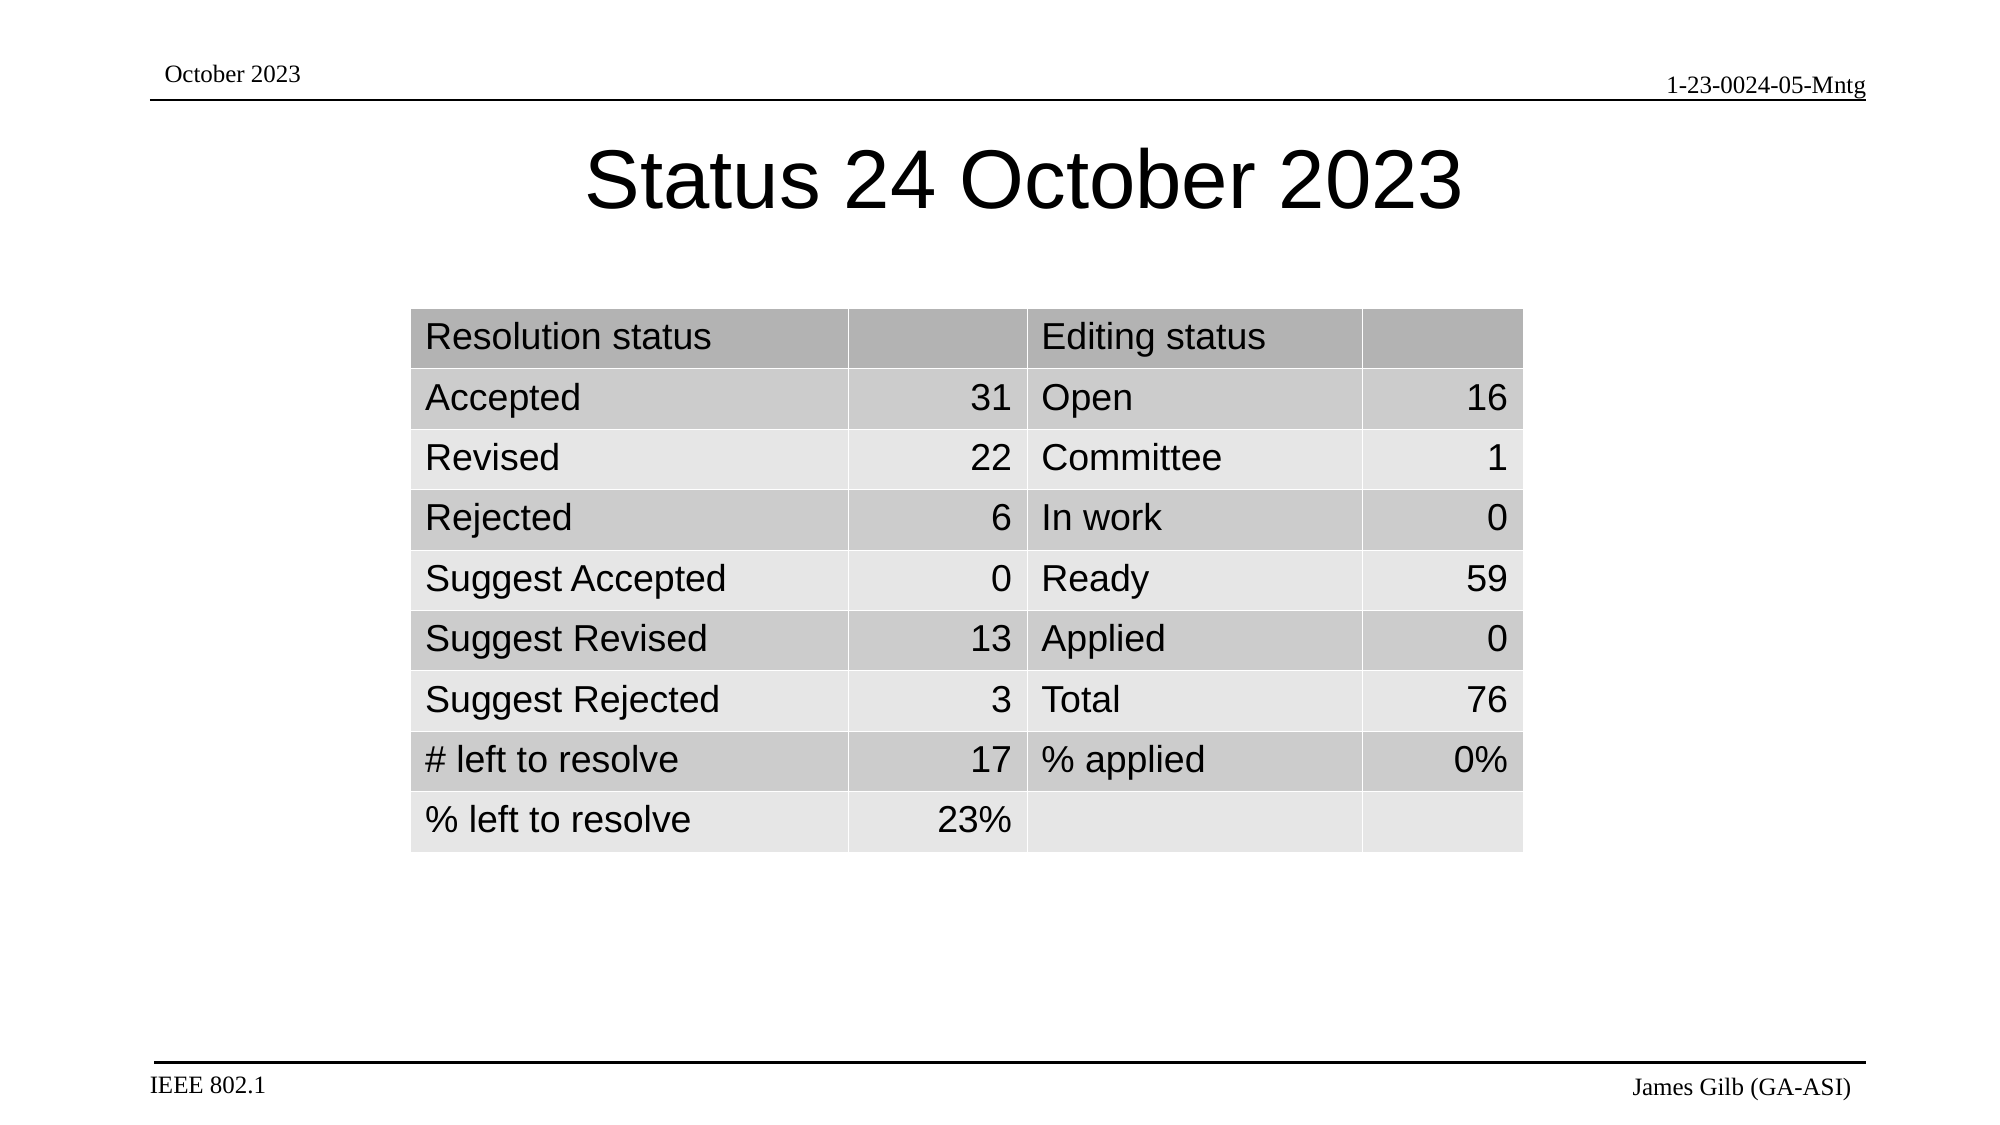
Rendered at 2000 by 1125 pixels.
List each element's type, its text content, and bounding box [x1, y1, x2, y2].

table_cell Rejected [411, 490, 848, 550]
table_cell 31 [849, 369, 1027, 429]
table_cell 16 [1363, 369, 1523, 429]
table_cell # left to resolve [411, 732, 848, 791]
table_cell % left to resolve [411, 792, 848, 852]
table_cell Total [1028, 671, 1362, 731]
table_cell 13 [849, 611, 1027, 670]
title Status 24 October 2023 [149, 112, 1900, 238]
table_cell Suggest Rejected [411, 671, 848, 731]
table_cell 0 [1363, 611, 1523, 670]
table_cell 1 [1363, 430, 1523, 489]
table_cell Accepted [411, 369, 848, 429]
table_cell Suggest Revised [411, 611, 848, 670]
table_cell 0 [849, 551, 1027, 610]
table_cell 0% [1363, 732, 1523, 791]
table_cell Suggest Accepted [411, 551, 848, 610]
table_header [849, 309, 1027, 368]
table_cell Ready [1028, 551, 1362, 610]
table_cell [1363, 792, 1523, 852]
table_cell [1028, 792, 1362, 852]
table_header Resolution status [411, 309, 848, 368]
table_cell 0 [1363, 490, 1523, 550]
table_cell 23% [849, 792, 1027, 852]
table_cell % applied [1028, 732, 1362, 791]
table_cell Committee [1028, 430, 1362, 489]
table_cell 6 [849, 490, 1027, 550]
table_cell 22 [849, 430, 1027, 489]
table_cell 3 [849, 671, 1027, 731]
table_cell Revised [411, 430, 848, 489]
table_cell In work [1028, 490, 1362, 550]
table_header Editing status [1028, 309, 1362, 368]
table_cell 59 [1363, 551, 1523, 610]
table_header [1363, 309, 1523, 368]
table_cell 17 [849, 732, 1027, 791]
table_cell 76 [1363, 671, 1523, 731]
table_cell Open [1028, 369, 1362, 429]
table_cell Applied [1028, 611, 1362, 670]
